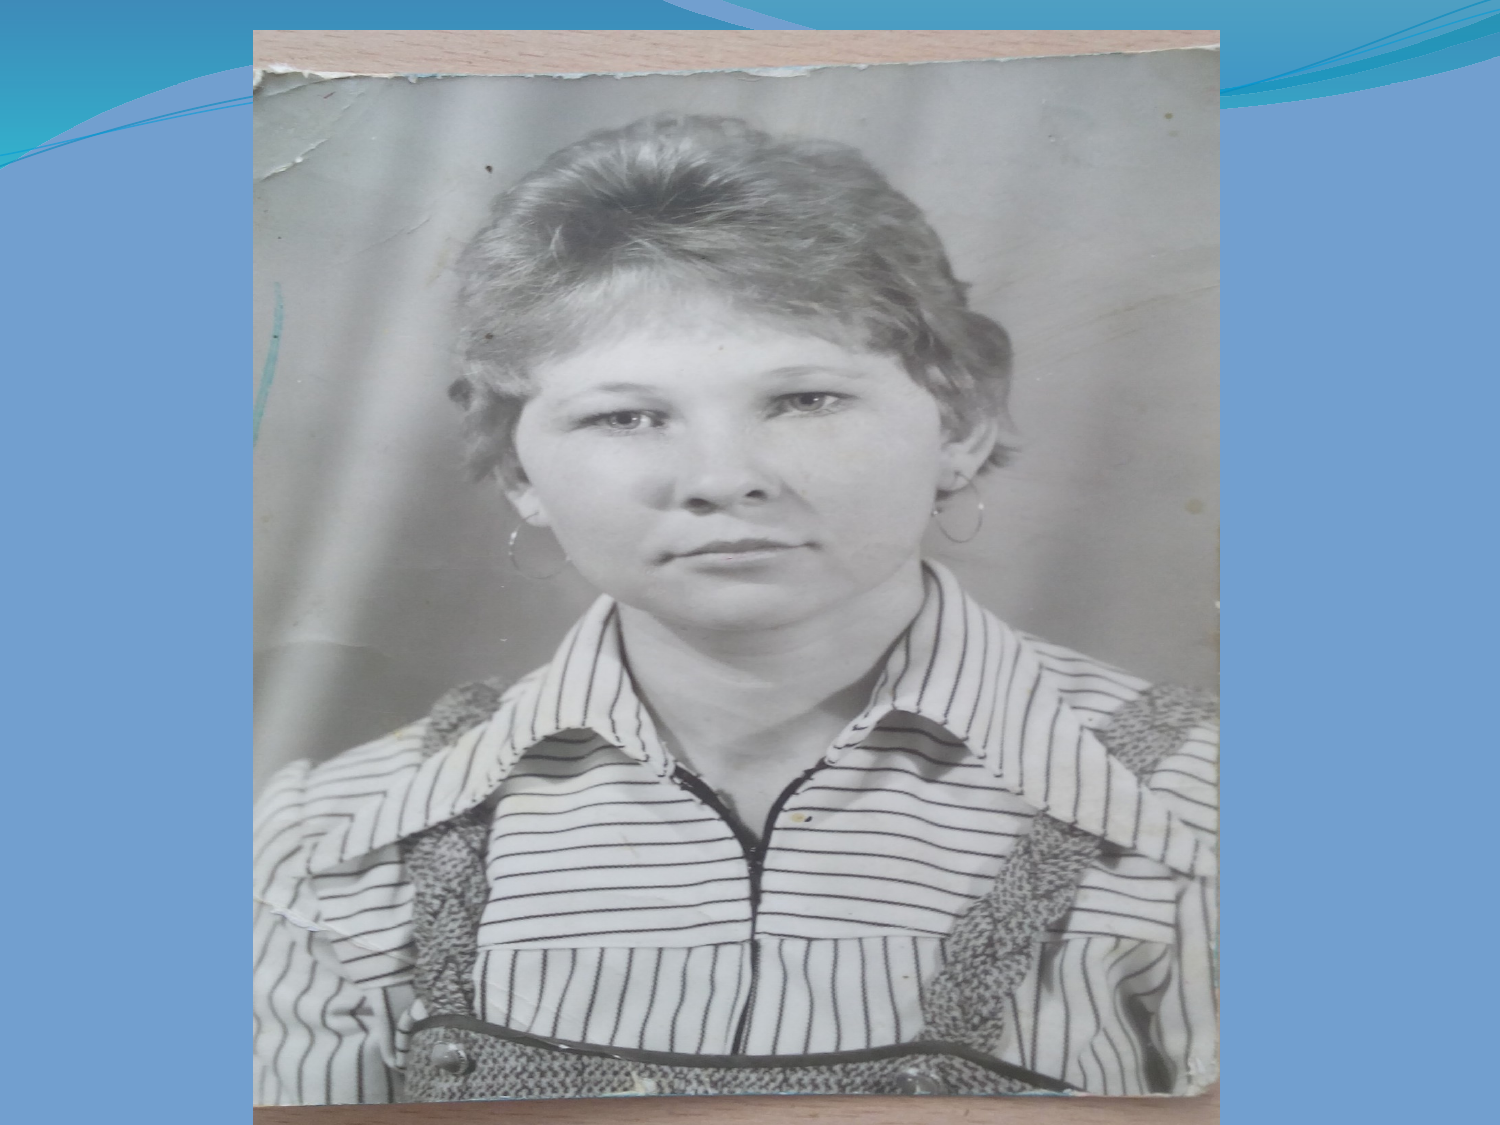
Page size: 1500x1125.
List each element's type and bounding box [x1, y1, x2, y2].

picture [253, 30, 1220, 1125]
picture [1290, 68, 1306, 74]
